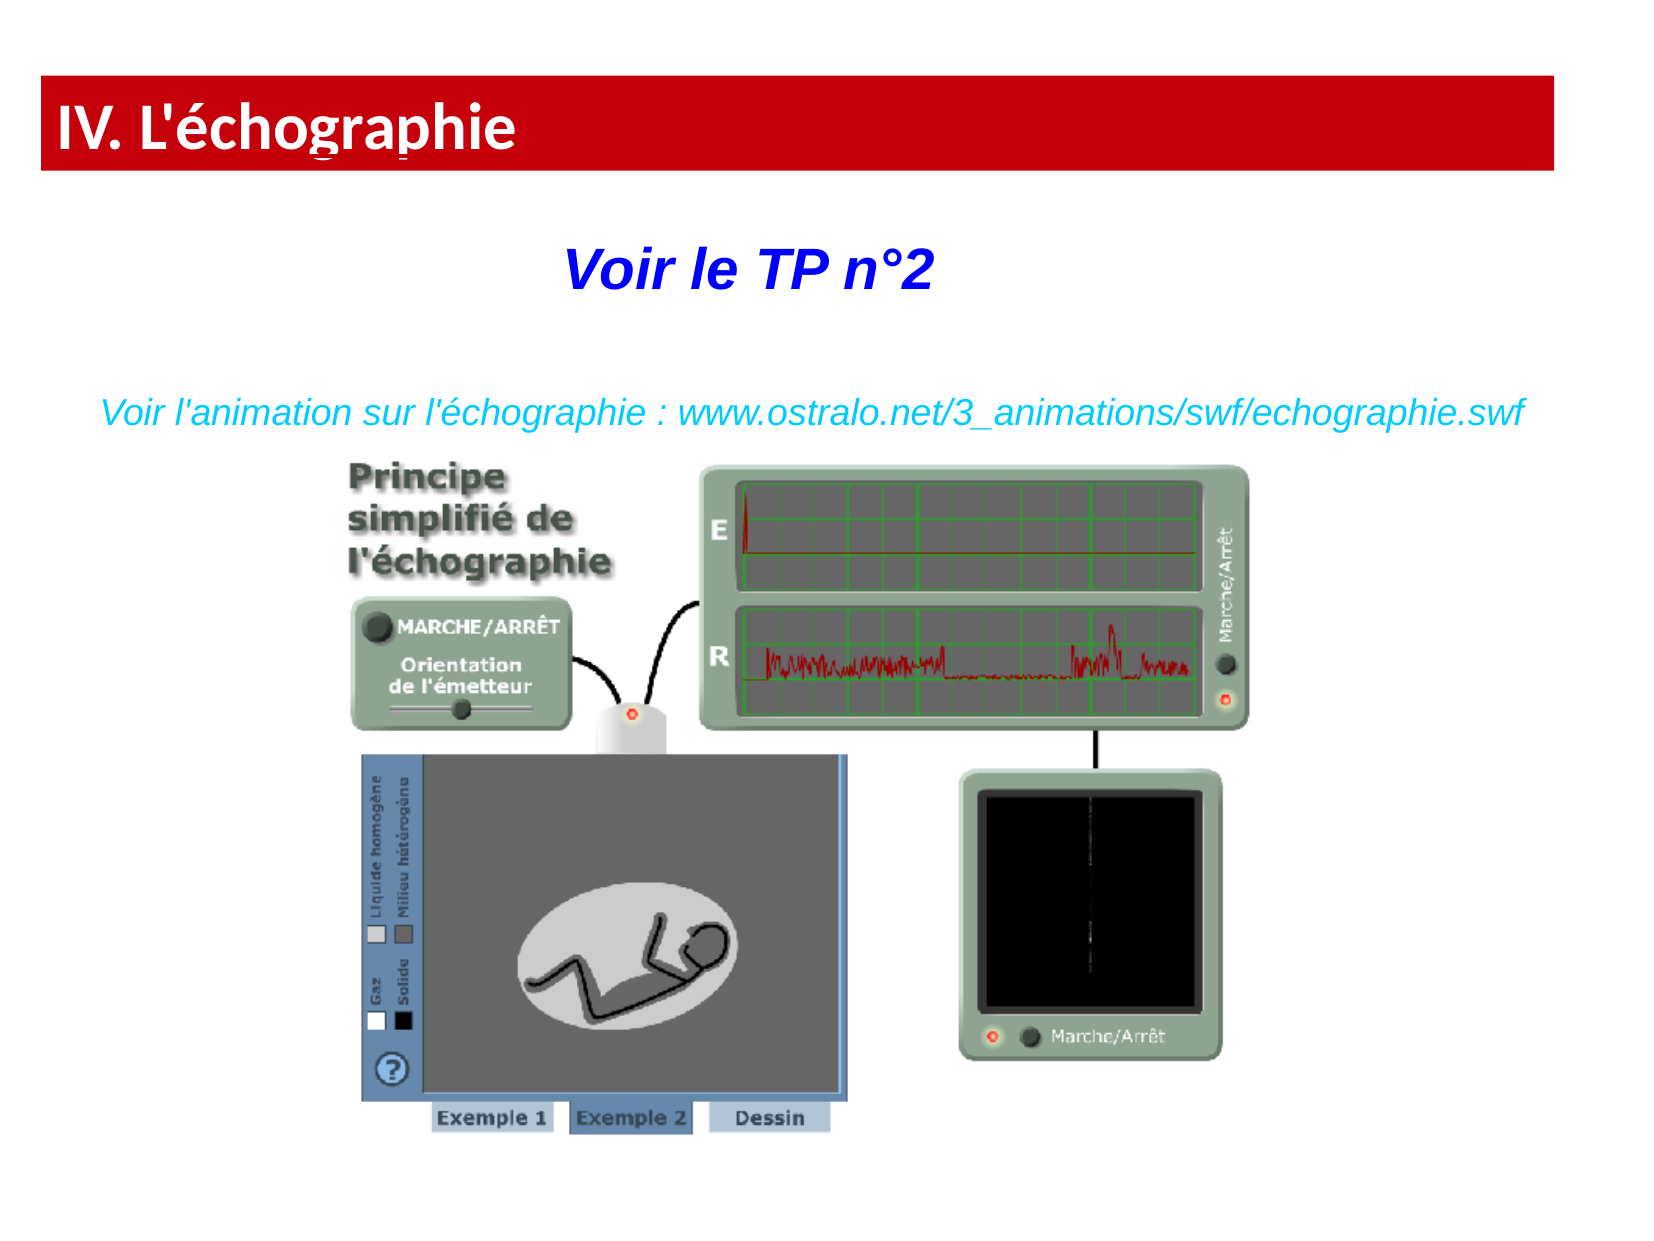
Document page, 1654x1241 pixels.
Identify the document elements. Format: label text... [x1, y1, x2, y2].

text_box IV. L'échographie [41, 75, 1555, 171]
picture [332, 454, 1256, 1138]
text_box Voir l'animation sur l'échographie : www.ostralo.net/3_animations/swf/echographie.swf [84, 384, 1541, 441]
text_box Voir le TP n°2 [547, 229, 950, 311]
